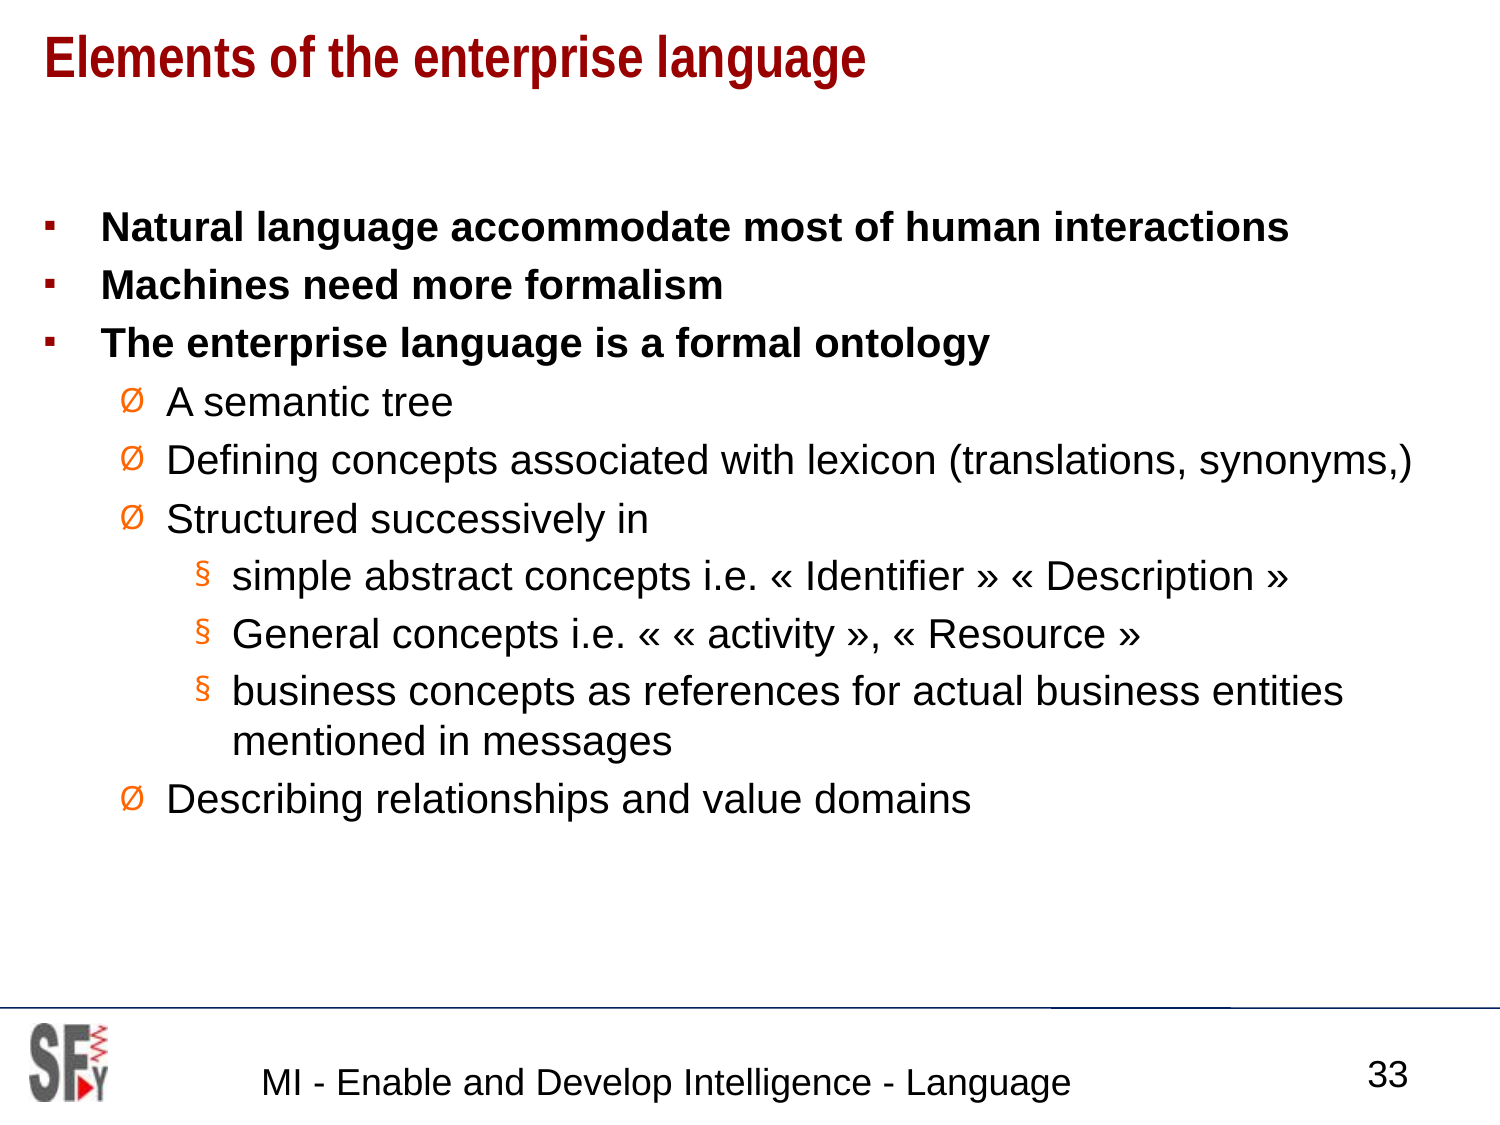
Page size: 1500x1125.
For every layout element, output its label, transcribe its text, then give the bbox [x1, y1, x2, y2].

picture [29, 1023, 108, 1102]
footer MI - Enable and Develop Intelligence - Language [246, 1042, 1266, 1103]
list Natural language accommodate most of human interactions Machines need more formalism The enterprise language is a formal ontology A semantic tree Defining concepts associated with lexicon (translations, synonyms,) Structured successively in simple abstract concepts i.e. « Identifier » « Description » General concepts i.e. « « activity », « Resource » business concepts as references for actual business entities mentioned in messages Describing relationships and value domains [29, 184, 1471, 950]
slide_number <numéro> [1352, 1034, 1490, 1103]
title Elements of the enterprise language [29, 12, 1471, 184]
